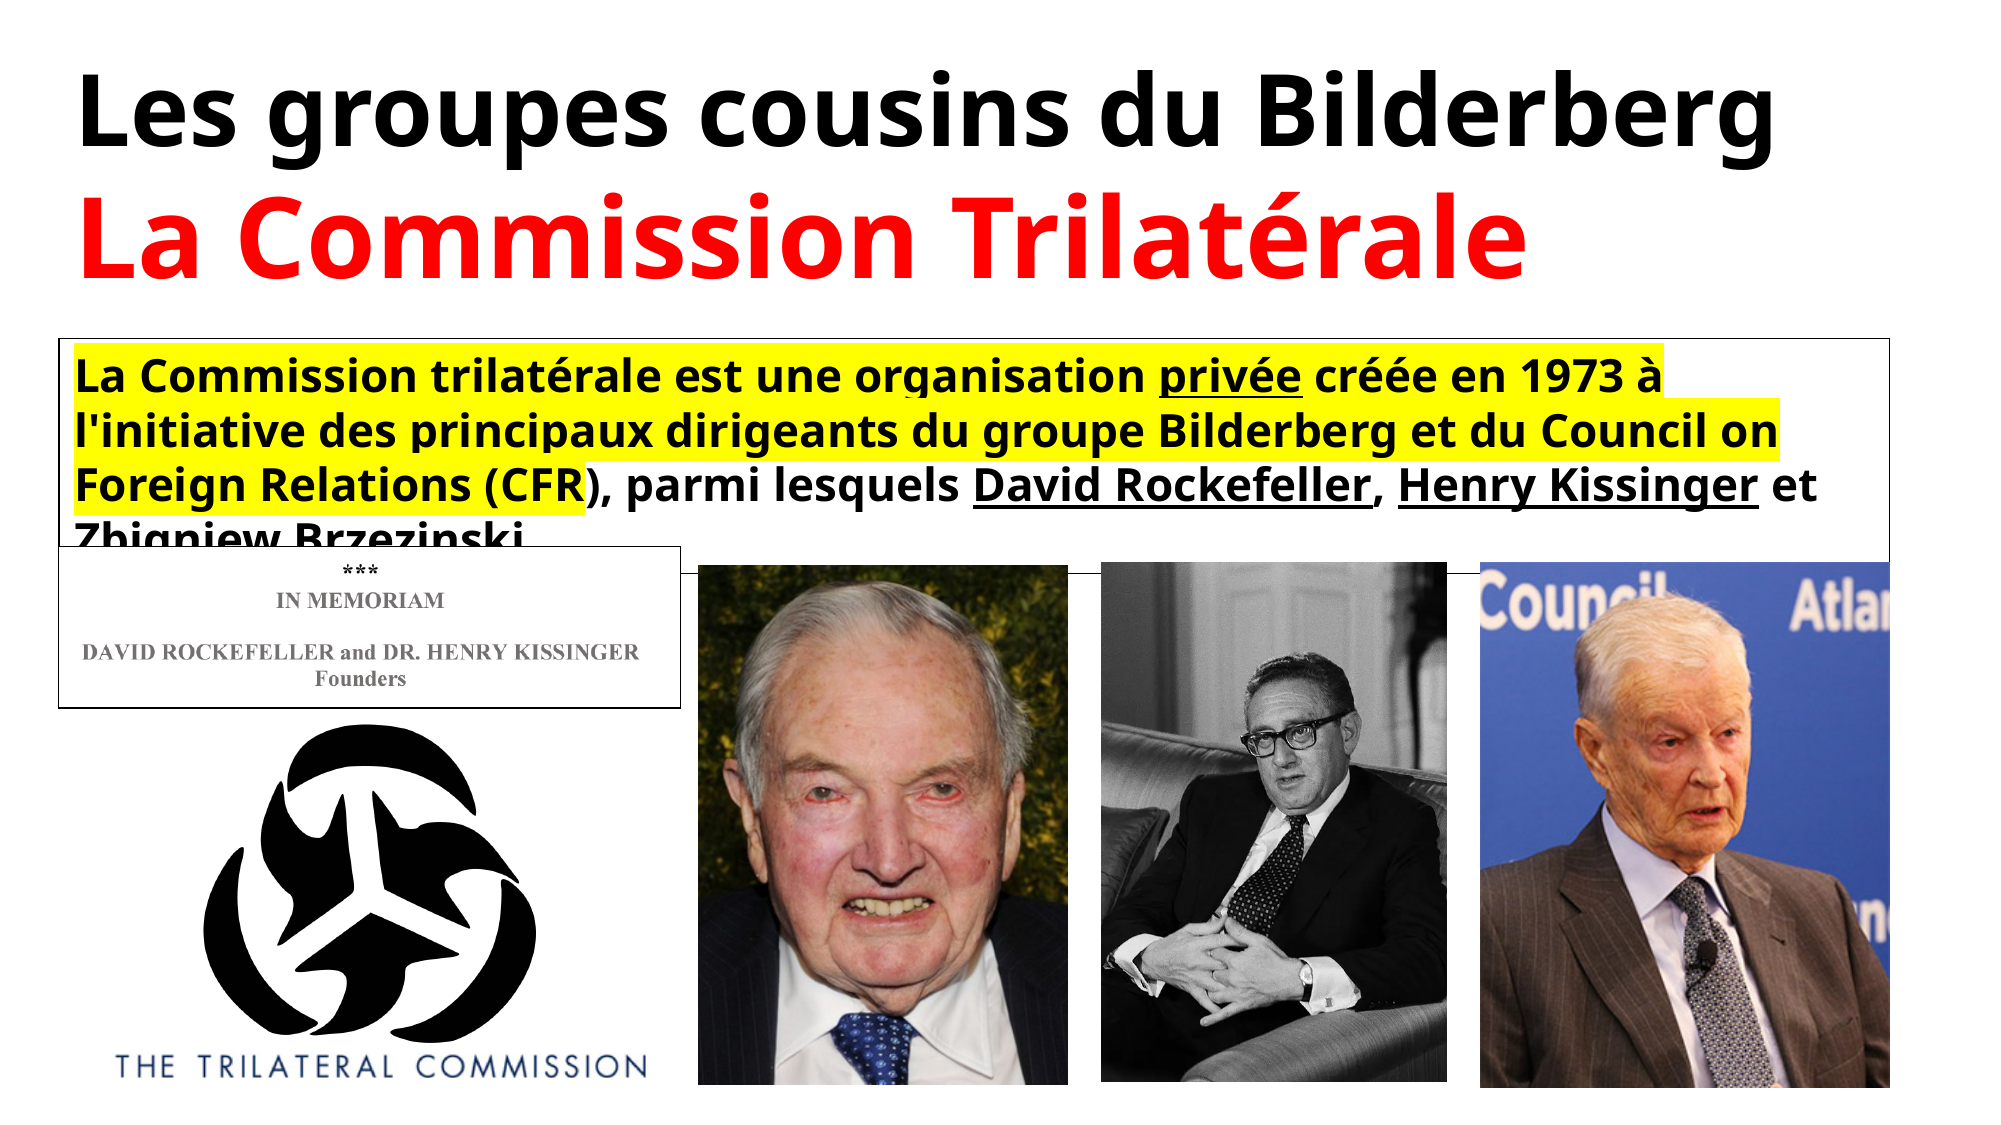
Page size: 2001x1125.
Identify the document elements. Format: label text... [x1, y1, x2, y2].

picture [1480, 562, 1890, 1088]
picture [110, 723, 659, 1100]
text_box Les groupes cousins du Bilderberg La Commission Trilatérale [59, 39, 1941, 312]
picture [59, 547, 680, 708]
picture [698, 565, 1068, 1085]
picture [1101, 562, 1447, 1082]
text_box La Commission trilatérale est une organisation privée créée en 1973 à l'initiative des principaux dirigeants du groupe Bilderberg et du Council on Foreign Relations (CFR), parmi lesquels David Rockefeller, Henry Kissinger et Zbigniew Brzezinski. [59, 338, 1890, 521]
